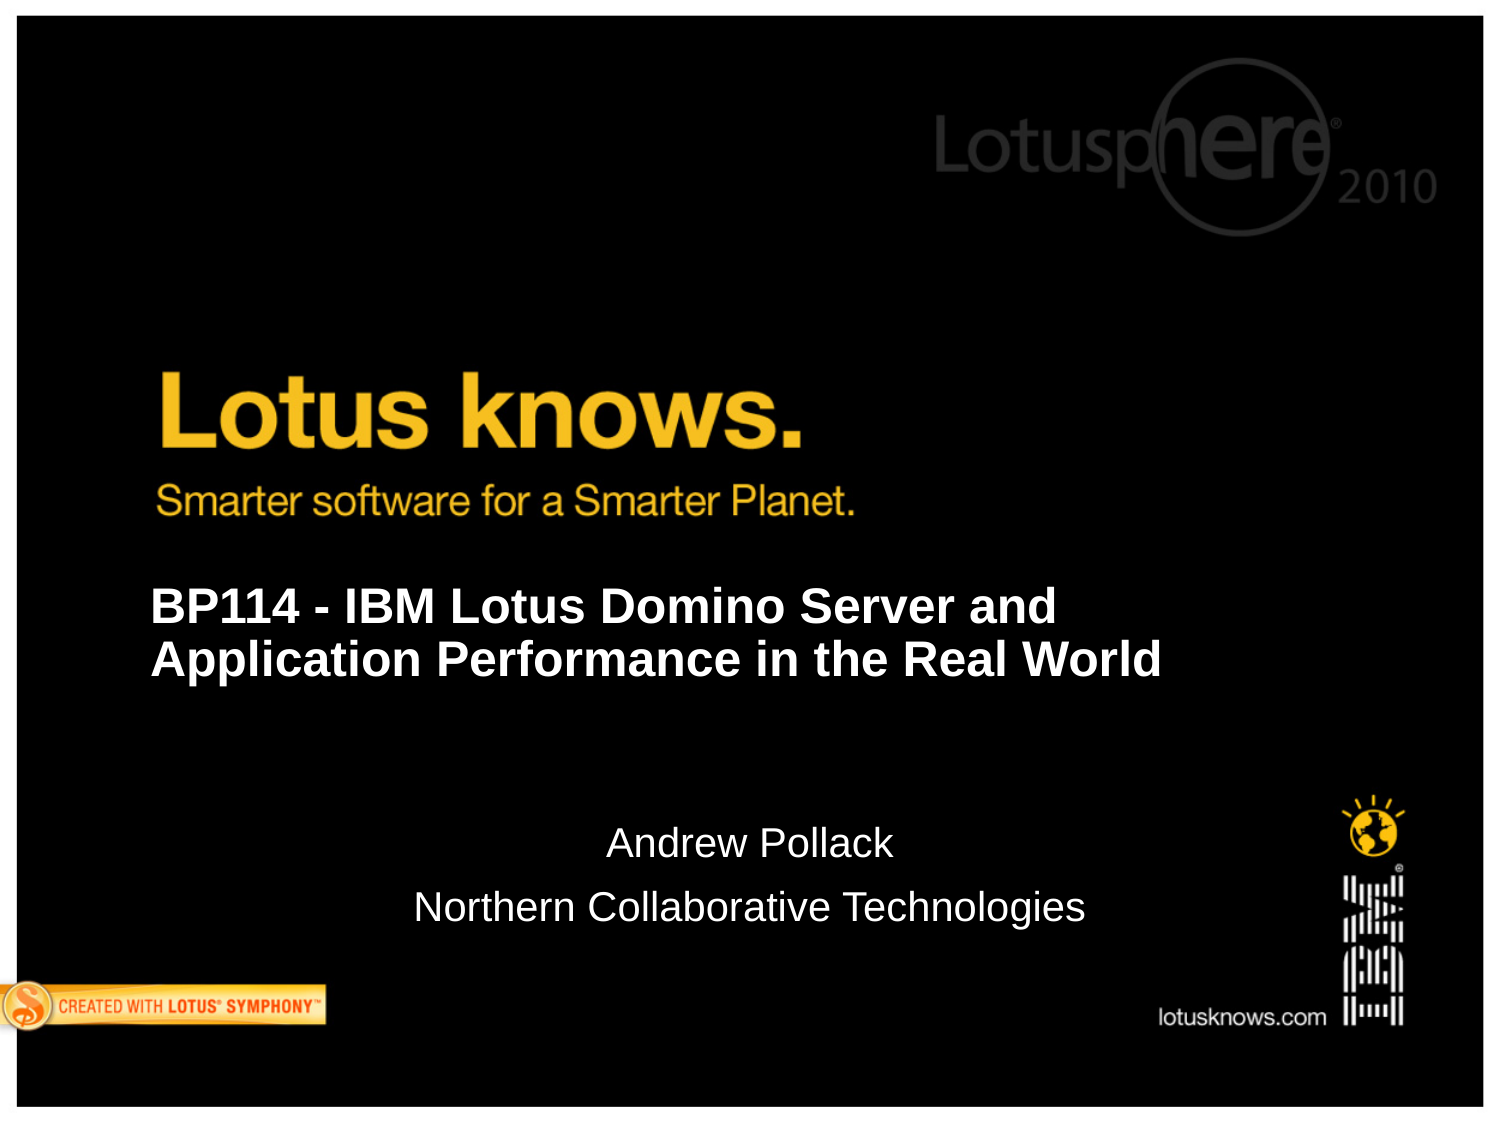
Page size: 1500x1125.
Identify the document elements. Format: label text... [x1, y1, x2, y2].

picture [0, 0, 1499, 1125]
text_box Andrew Pollack Northern Collaborative Technologies [225, 750, 1276, 976]
title BP114 - IBM Lotus Domino Server and Application Performance in the Real World [150, 549, 1338, 688]
